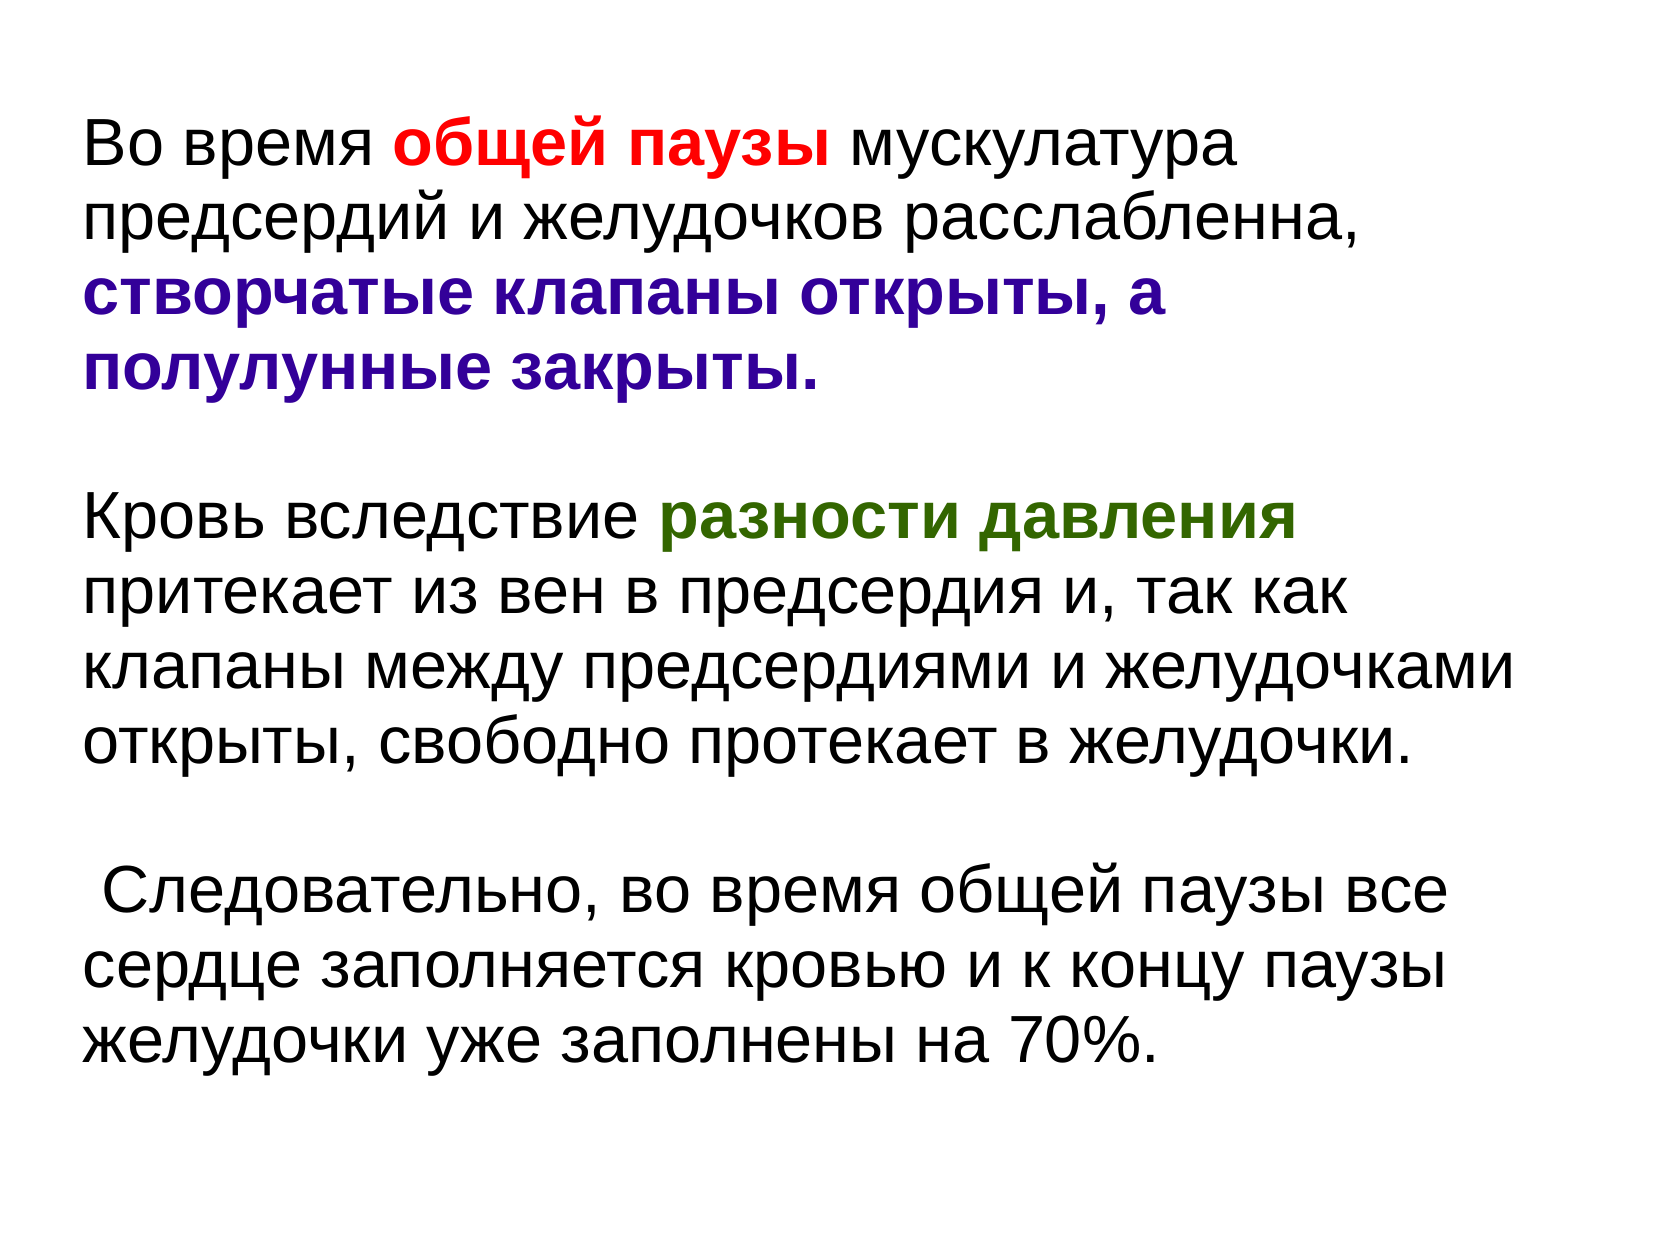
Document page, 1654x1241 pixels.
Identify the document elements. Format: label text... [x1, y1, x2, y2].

subtitle Во время общей паузы мускулатура предсердий и желудочков расслабленна, створчатые клапаны открыты, а полулунные закрыты. Кровь вследствие разности давления притекает из вен в предсердия и, так как клапаны между предсердиями и желудочками открыты, свободно протекает в желудочки. Следовательно, во время общей паузы все сердце заполняется кровью и к концу паузы желудочки уже заполнены на 70%. [82, 82, 1571, 1099]
